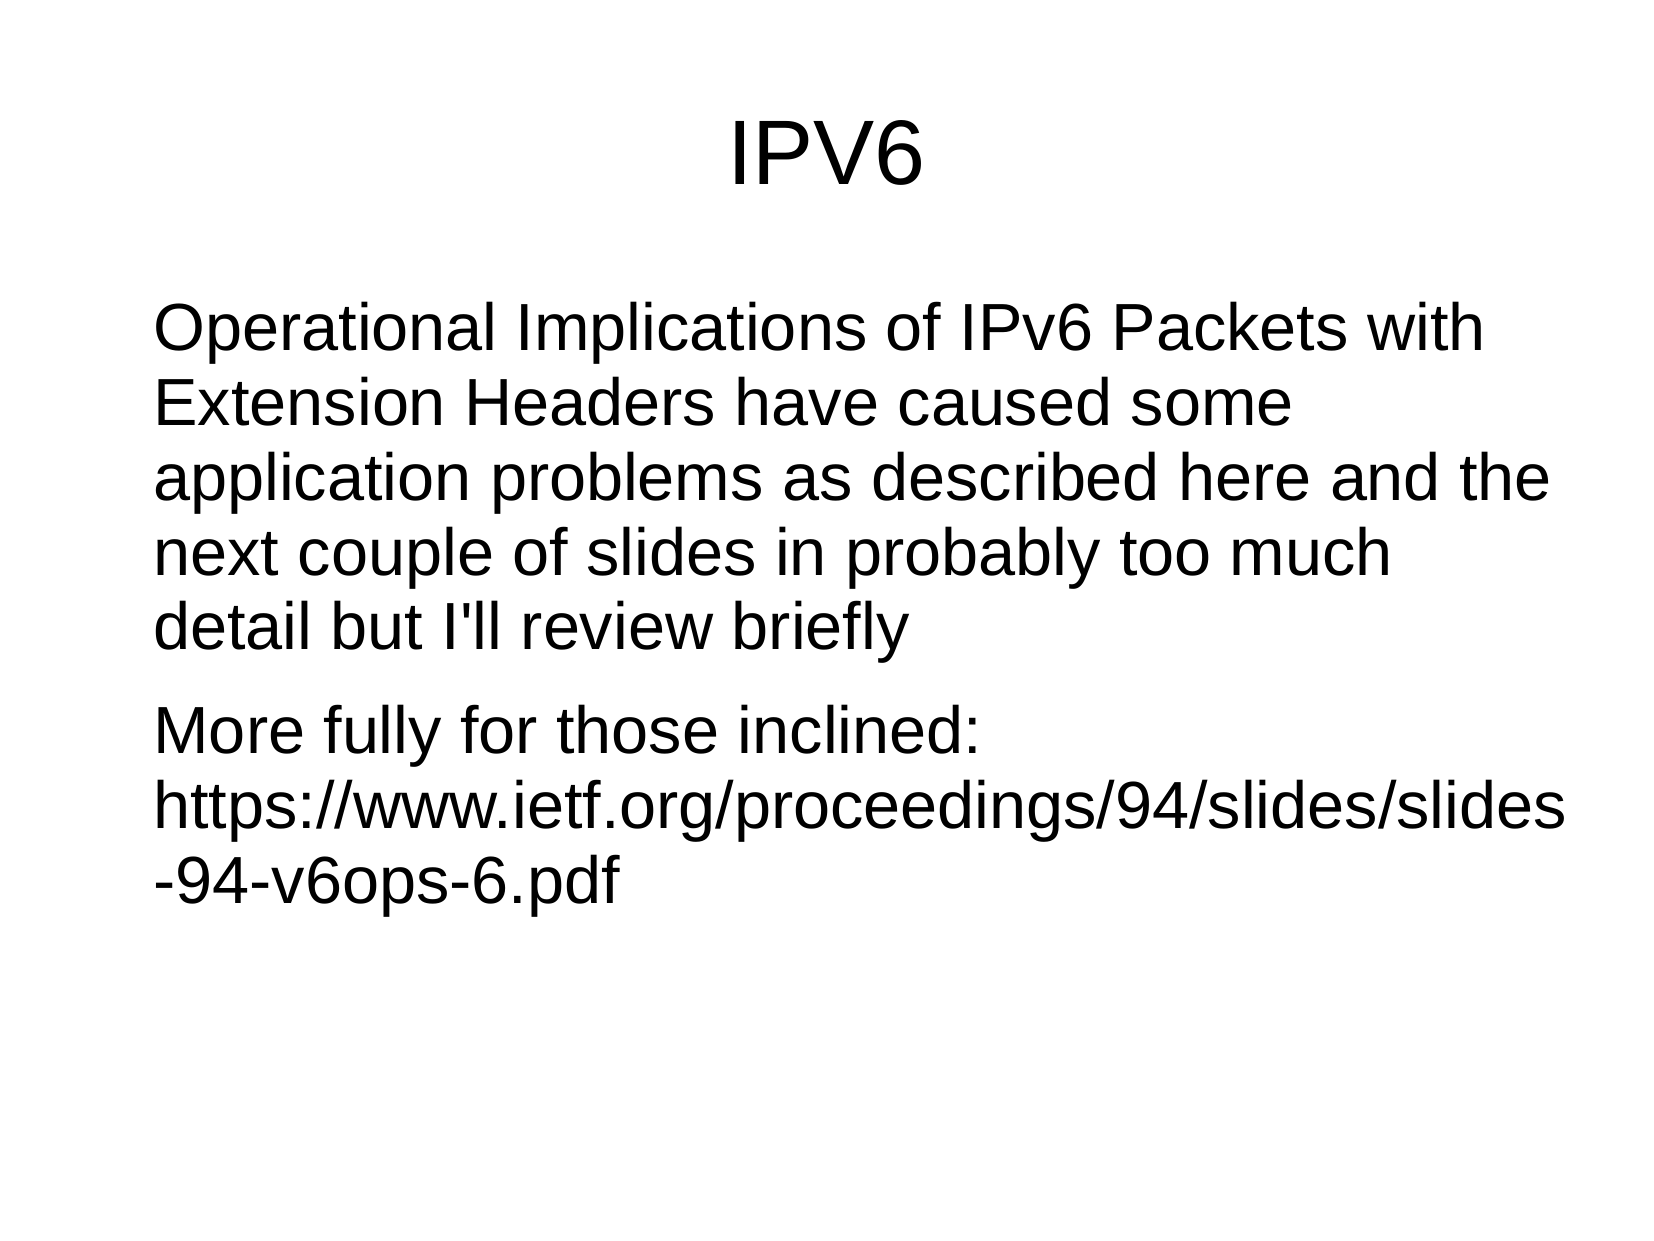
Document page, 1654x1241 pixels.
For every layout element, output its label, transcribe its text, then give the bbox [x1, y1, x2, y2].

list Operational Implications of IPv6 Packets with Extension Headers have caused some application problems as described here and the next couple of slides in probably too much detail but I'll review briefly More fully for those inclined: https://www.ietf.org/proceedings/94/slides/slides-94-v6ops-6.pdf [82, 290, 1571, 1010]
title IPV6 [82, 49, 1571, 257]
